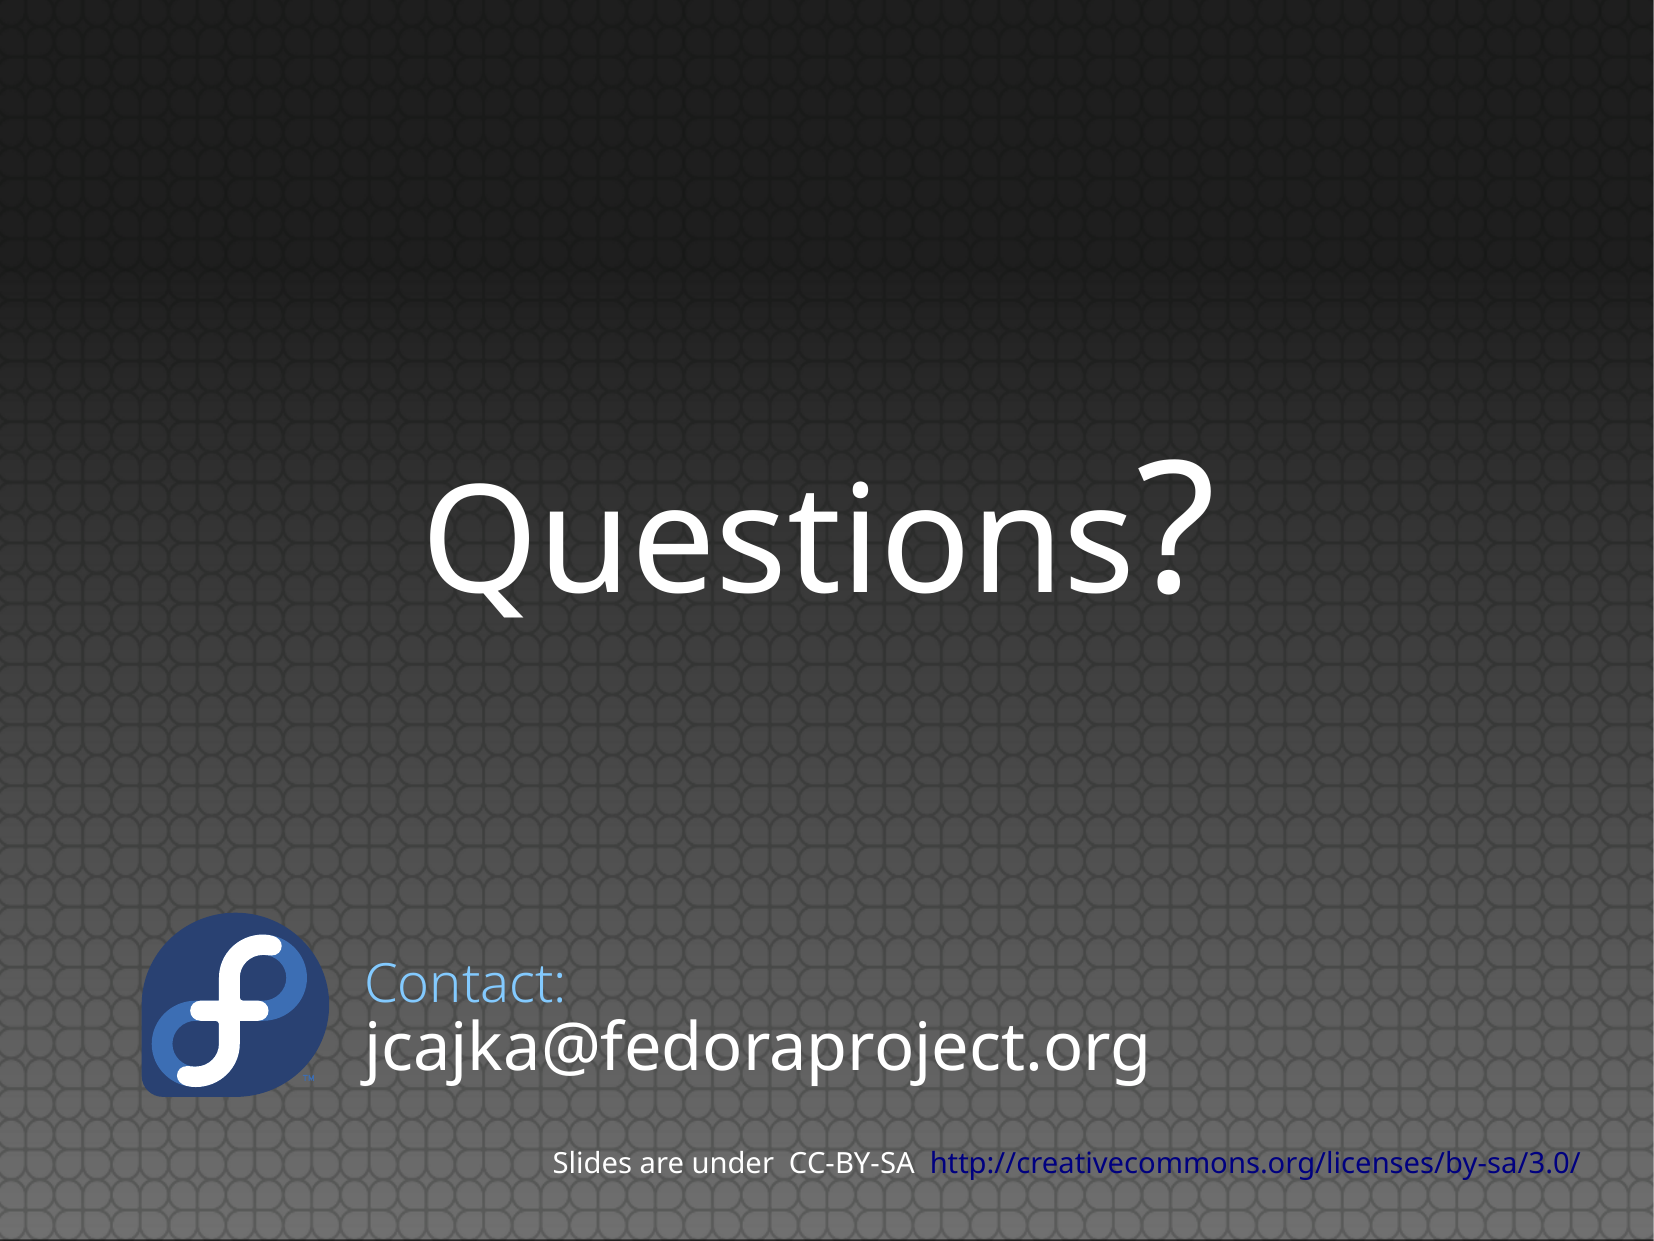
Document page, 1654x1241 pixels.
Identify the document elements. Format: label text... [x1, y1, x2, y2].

text_box Contact: [349, 937, 703, 1013]
title Questions? [30, 418, 1606, 624]
picture [0, 0, 1654, 1241]
text_box jcajka@fedoraproject.org [349, 992, 1455, 1082]
text_box Slides are under CC-BY-SA http://creativecommons.org/licenses/by-sa/3.0/ [52, 1135, 1612, 1219]
